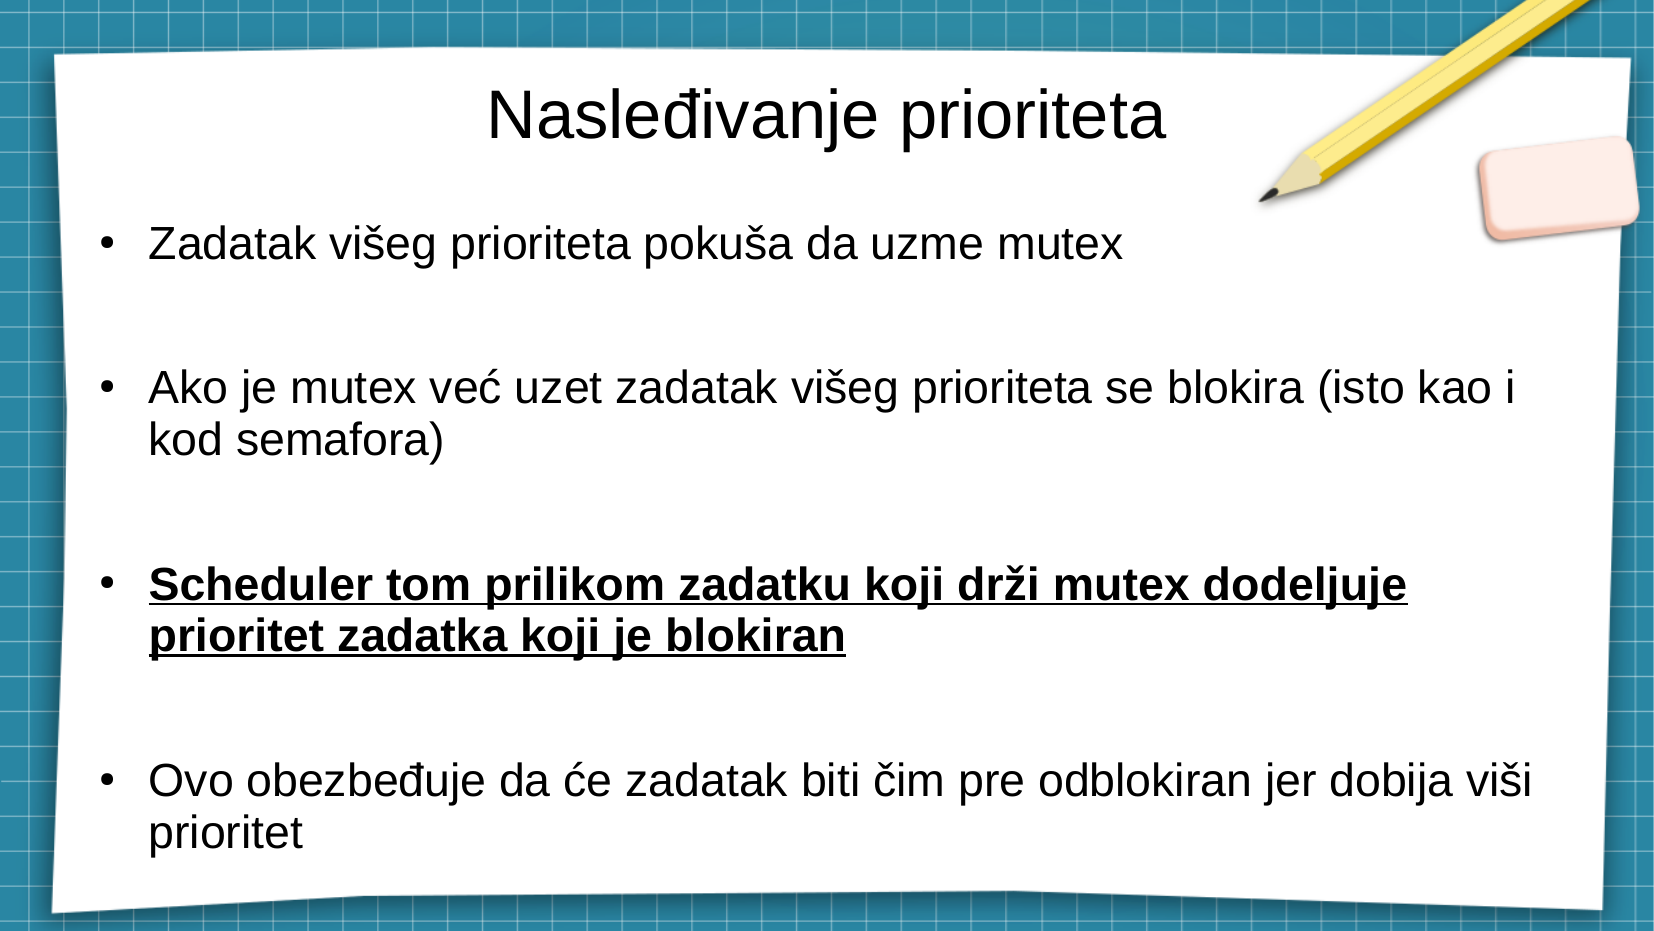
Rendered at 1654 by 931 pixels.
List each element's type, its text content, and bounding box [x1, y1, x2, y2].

picture [0, 0, 1654, 931]
title Nasleđivanje prioriteta [82, 37, 1571, 193]
list Zadatak višeg prioriteta pokuša da uzme mutex Ako je mutex već uzet zadatak višeg prioriteta se blokira (isto kao i kod semafora) Scheduler tom prilikom zadatku koji drži mutex dodeljuje prioritet zadatka koji je blokiran Ovo obezbeđuje da će zadatak biti čim pre odblokiran jer dobija viši prioritet [82, 217, 1571, 863]
